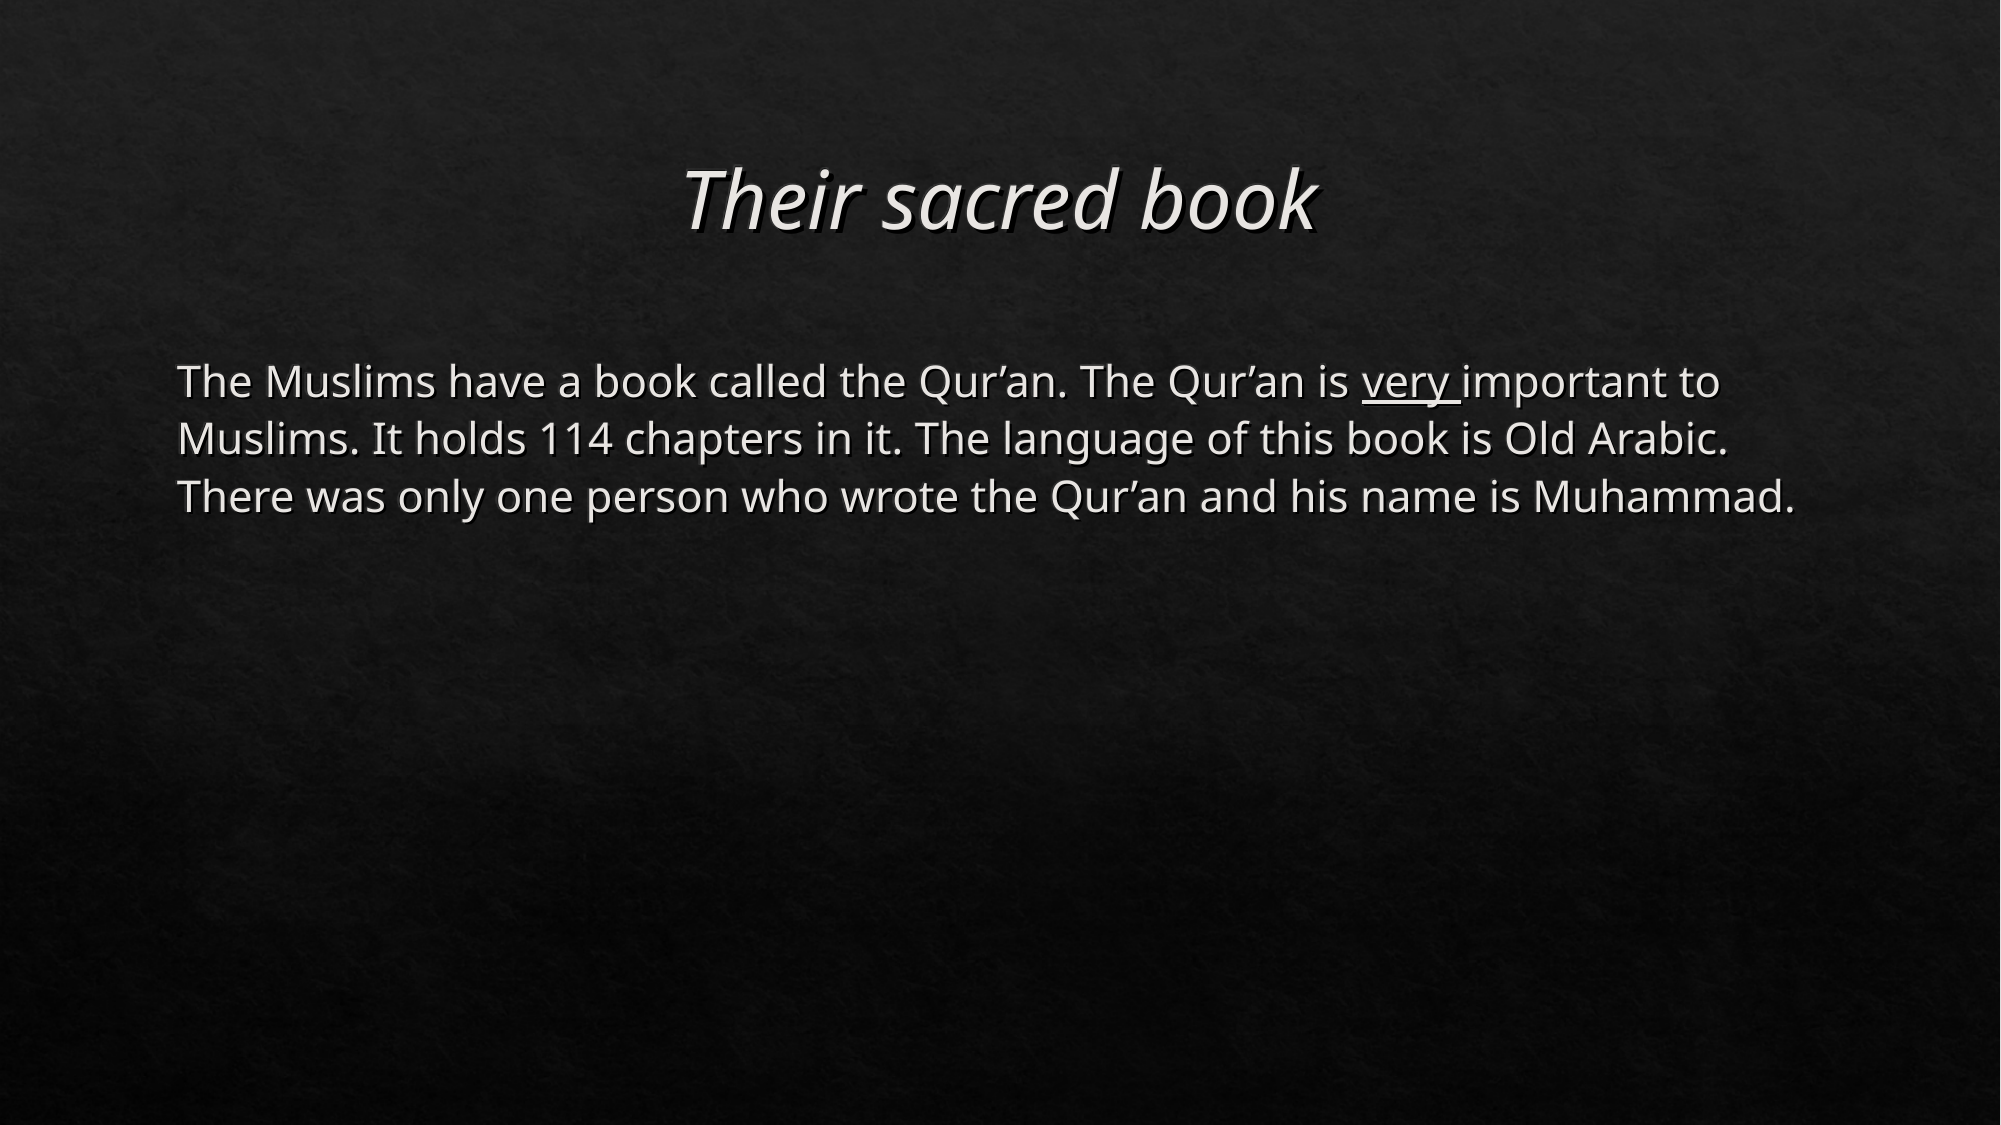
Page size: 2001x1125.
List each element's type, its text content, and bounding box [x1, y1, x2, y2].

list The Muslims have a book called the Qur’an. The Qur’an is very important to Muslims. It holds 114 chapters in it. The language of this book is Old Arabic. There was only one person who wrote the Qur’an and his name is Muhammad. [149, 340, 1849, 951]
title Their sacred book [149, 99, 1849, 307]
